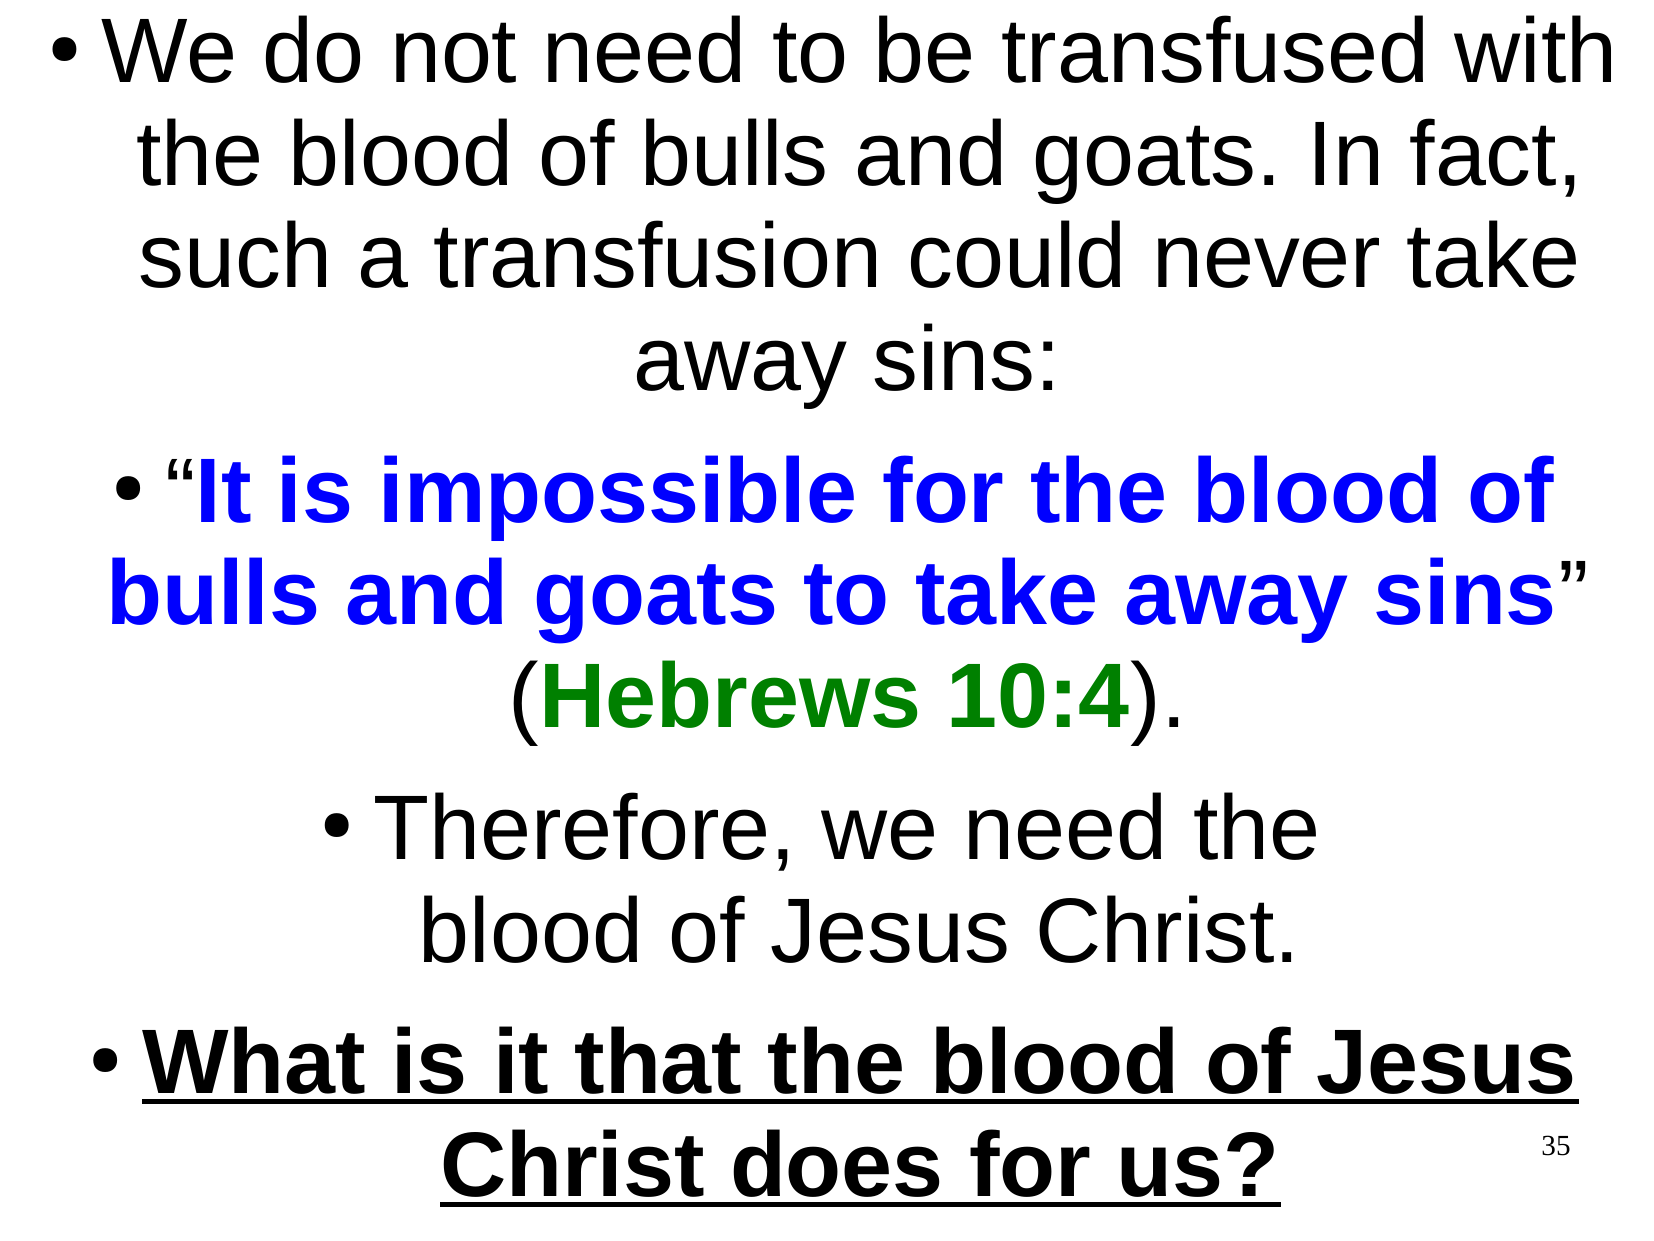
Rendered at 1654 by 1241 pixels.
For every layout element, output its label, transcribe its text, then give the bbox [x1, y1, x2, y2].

list We do not need to be transfused with the blood of bulls and goats. In fact, such a transfusion could never take away sins: “It is impossible for the blood of bulls and goats to take away sins” (Hebrews 10:4). Therefore, we need the blood of Jesus Christ. What is it that the blood of Jesus Christ does for us? [0, 0, 1651, 1238]
